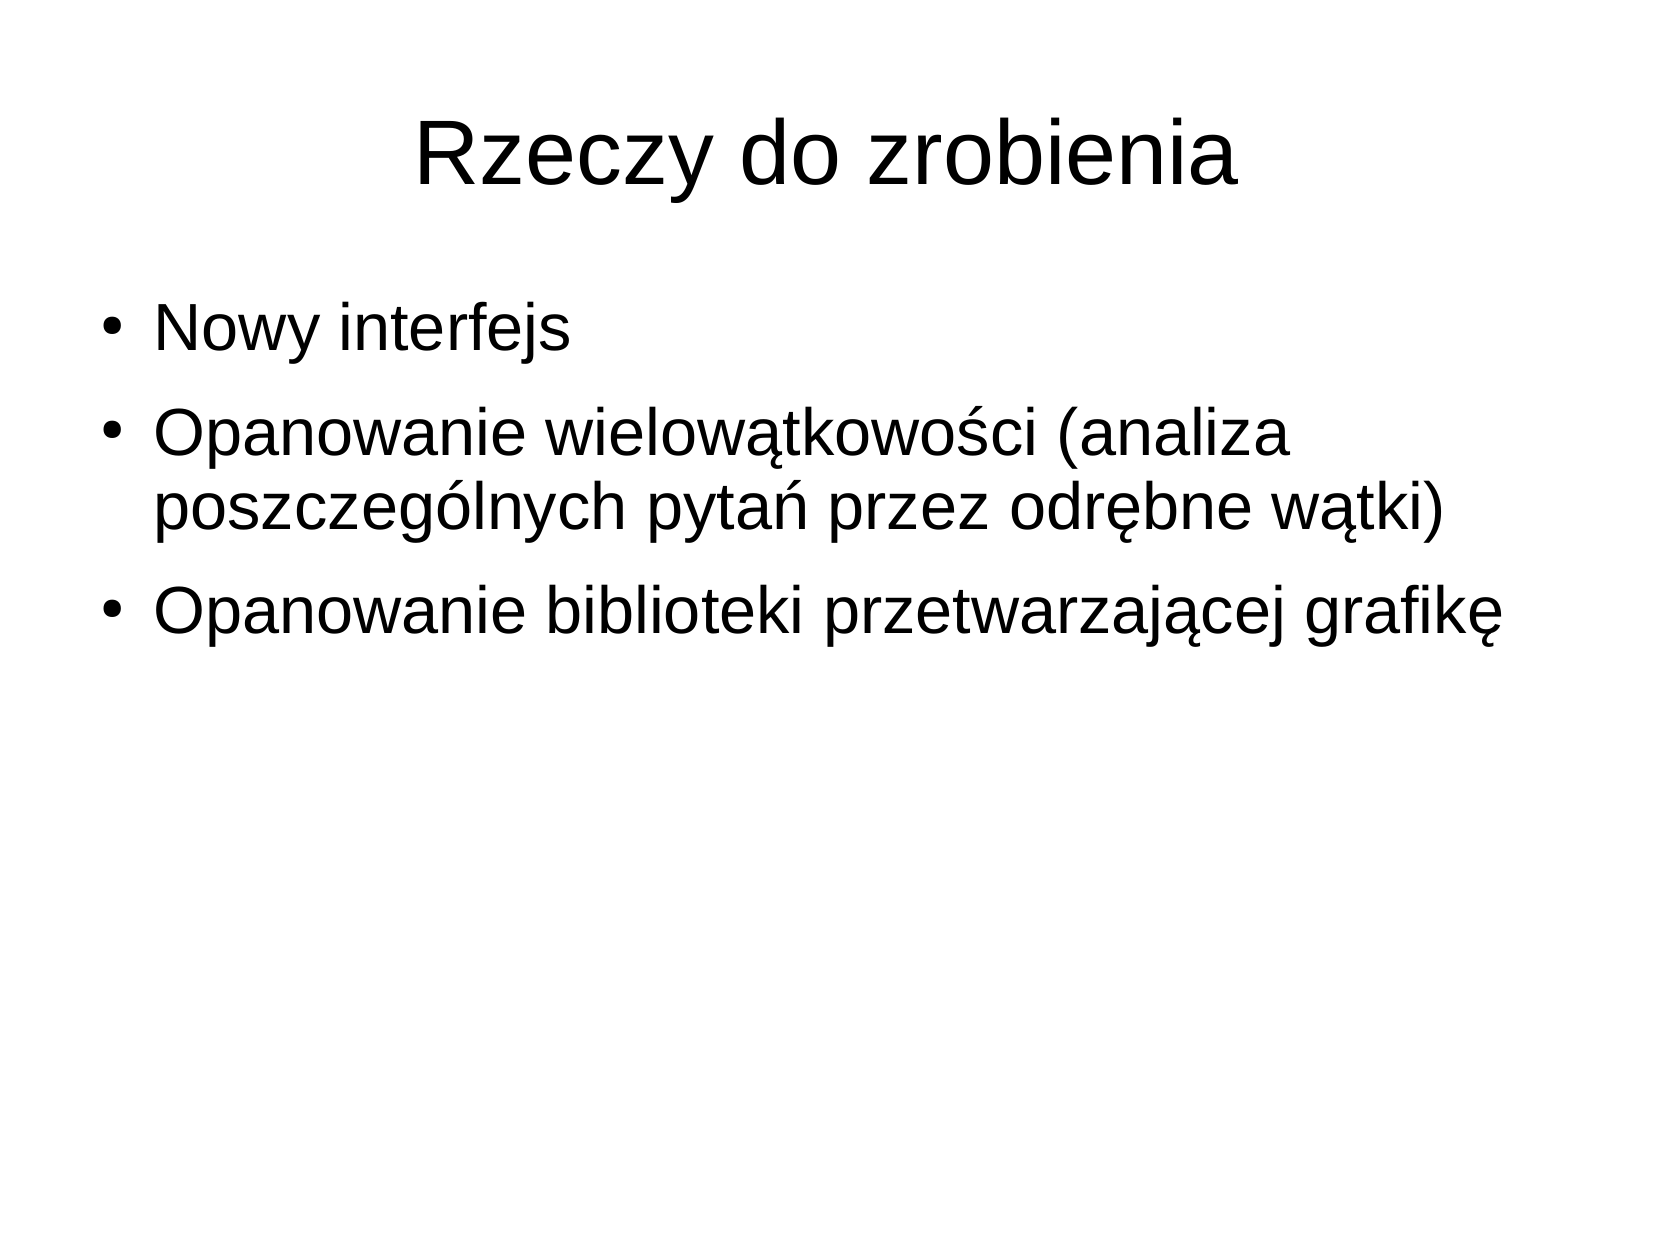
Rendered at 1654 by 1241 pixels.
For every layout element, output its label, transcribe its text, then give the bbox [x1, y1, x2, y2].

list Nowy interfejs Opanowanie wielowątkowości (analiza poszczególnych pytań przez odrębne wątki) Opanowanie biblioteki przetwarzającej grafikę [82, 290, 1571, 1010]
title Rzeczy do zrobienia [82, 49, 1571, 257]
